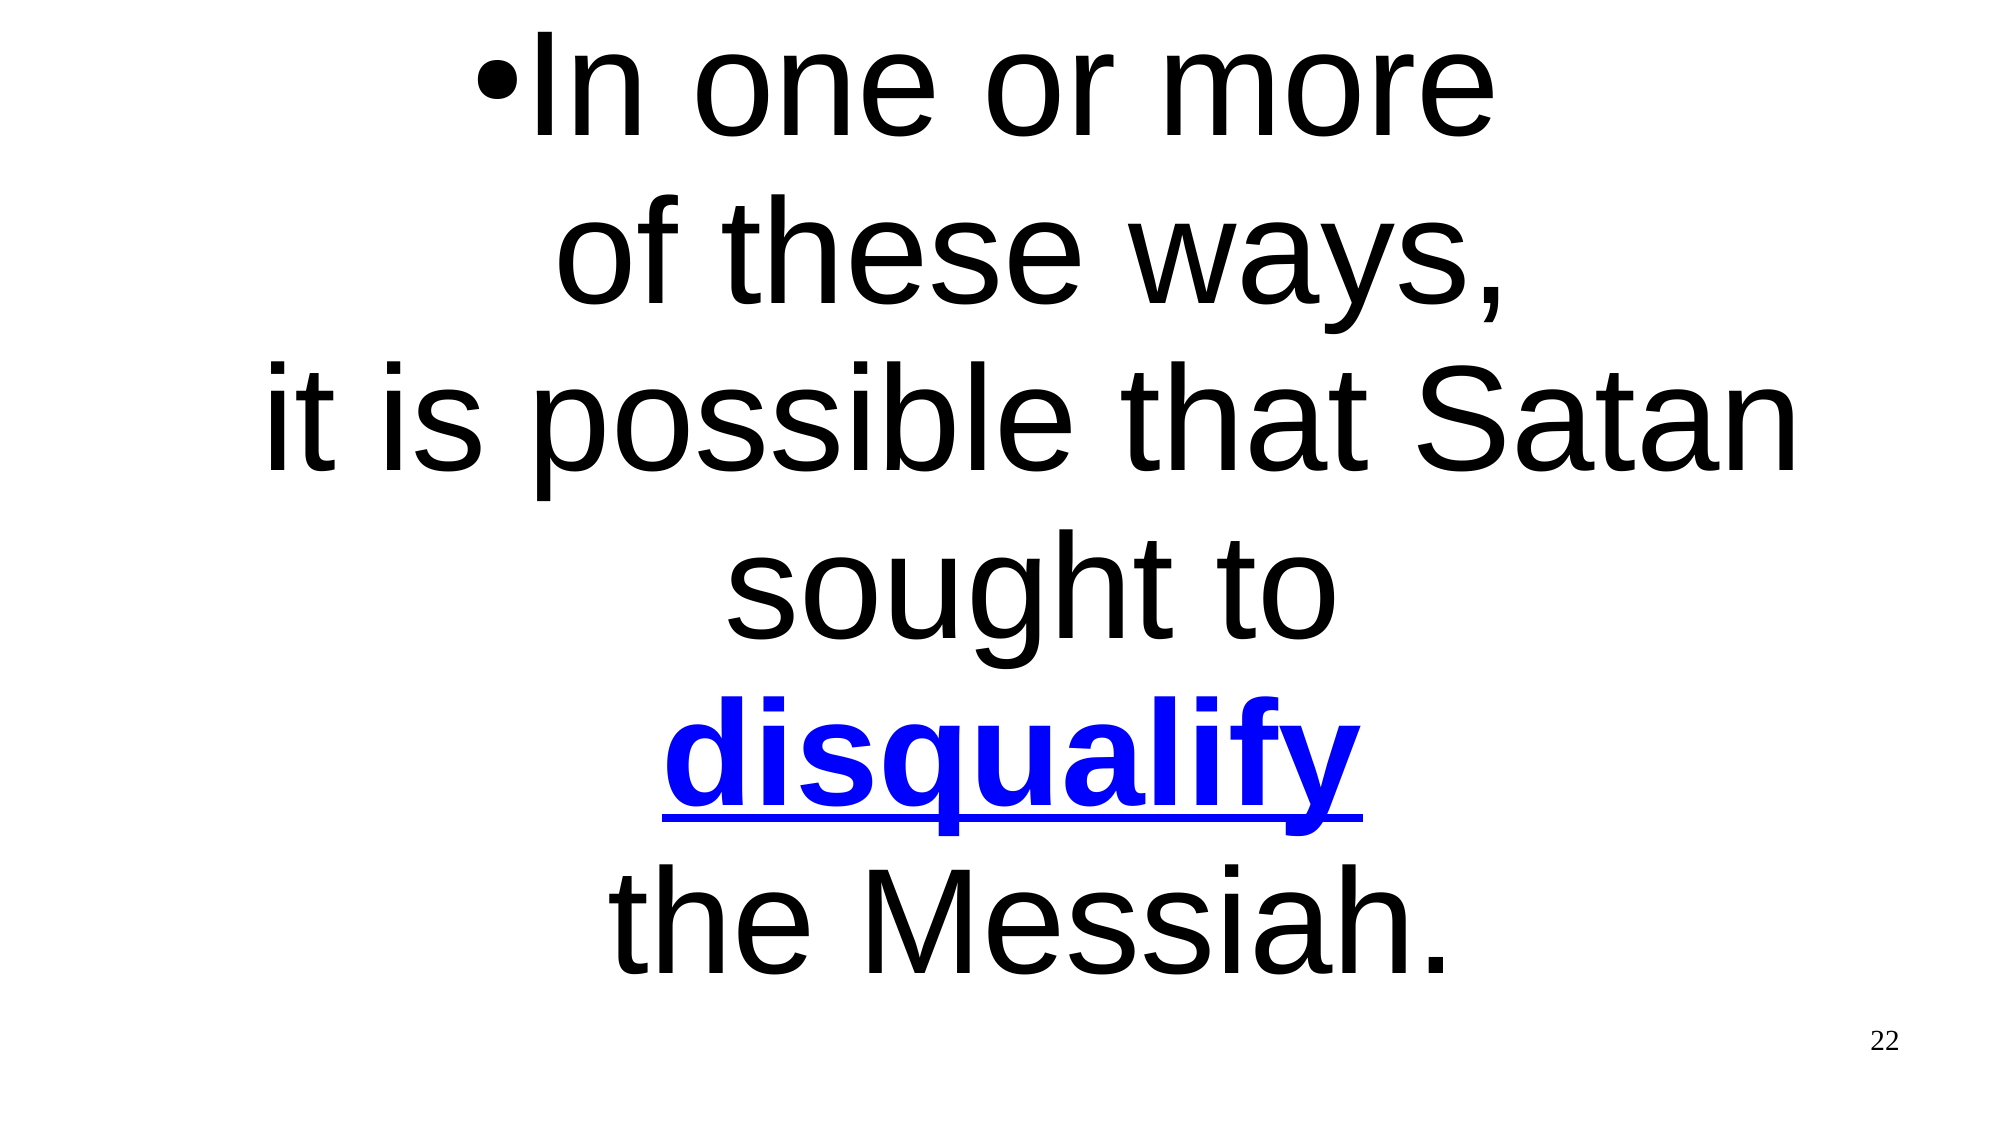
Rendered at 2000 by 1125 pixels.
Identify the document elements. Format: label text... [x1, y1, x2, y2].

list In one or more of these ways, it is possible that Satan sought to disqualify the Messiah. [0, 0, 1996, 1123]
